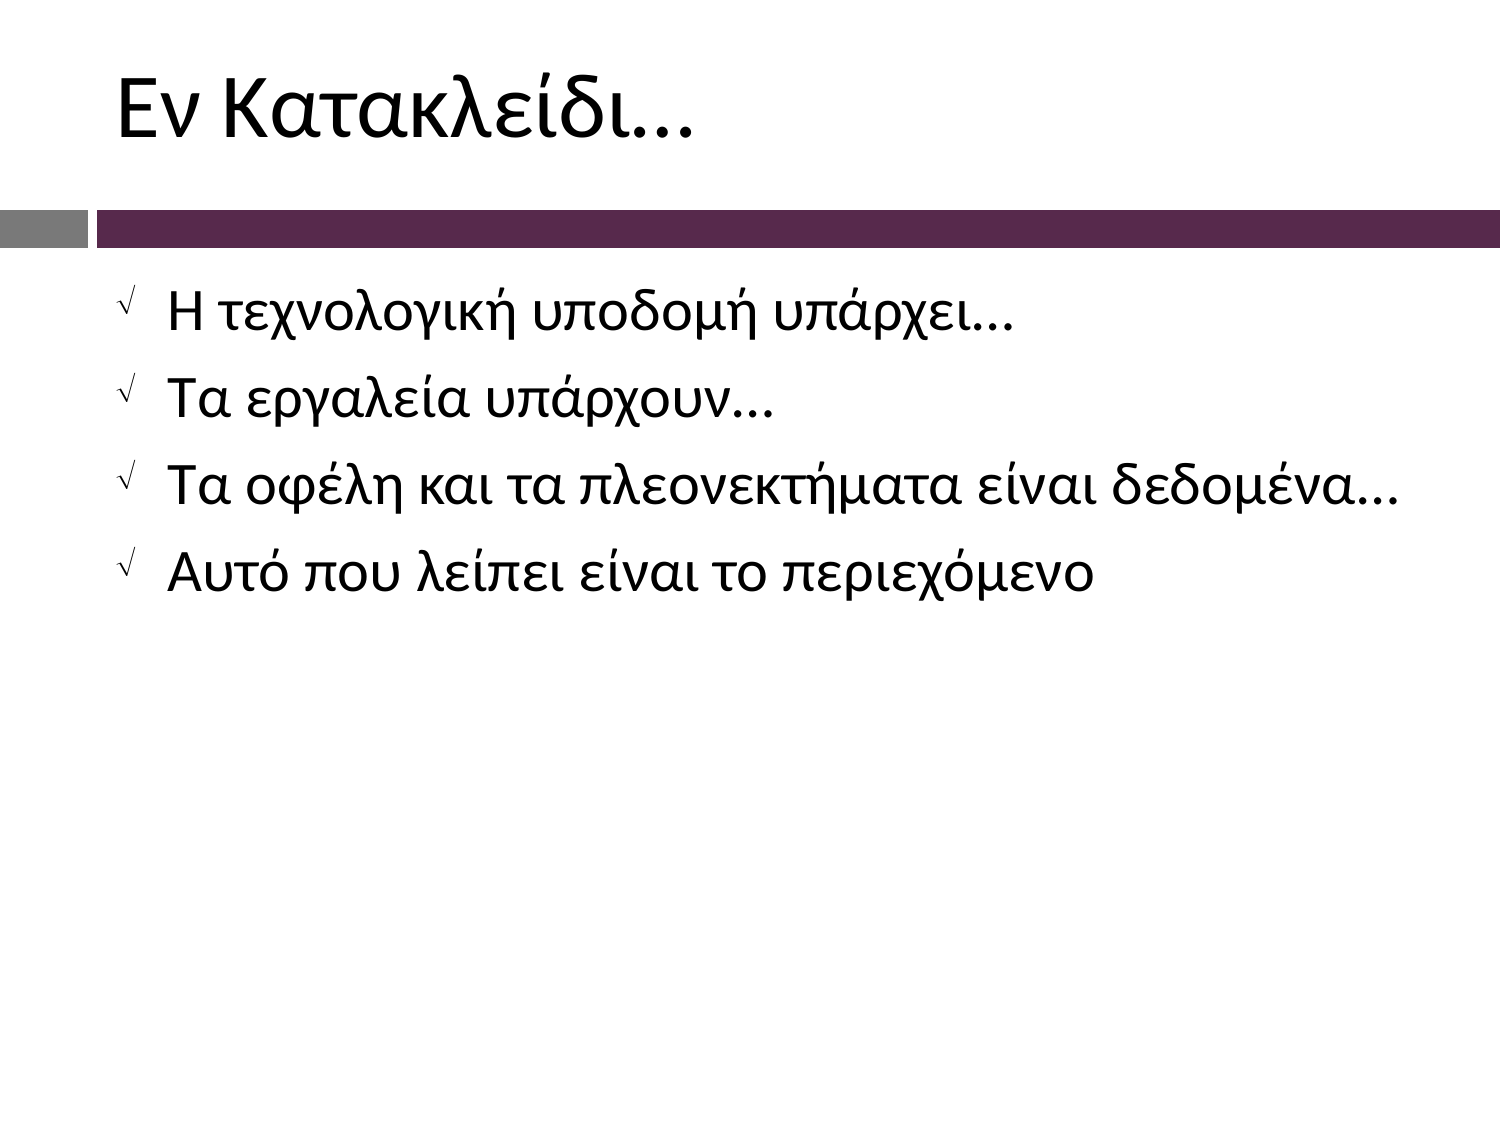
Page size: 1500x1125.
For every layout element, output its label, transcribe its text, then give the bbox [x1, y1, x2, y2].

list Η τεχνολογική υποδομή υπάρχει… Τα εργαλεία υπάρχουν… Τα οφέλη και τα πλεονεκτήματα είναι δεδομένα… Αυτό που λείπει είναι το περιεχόμενο [100, 262, 1438, 1000]
title Εν Κατακλείδι… [100, 19, 1438, 182]
